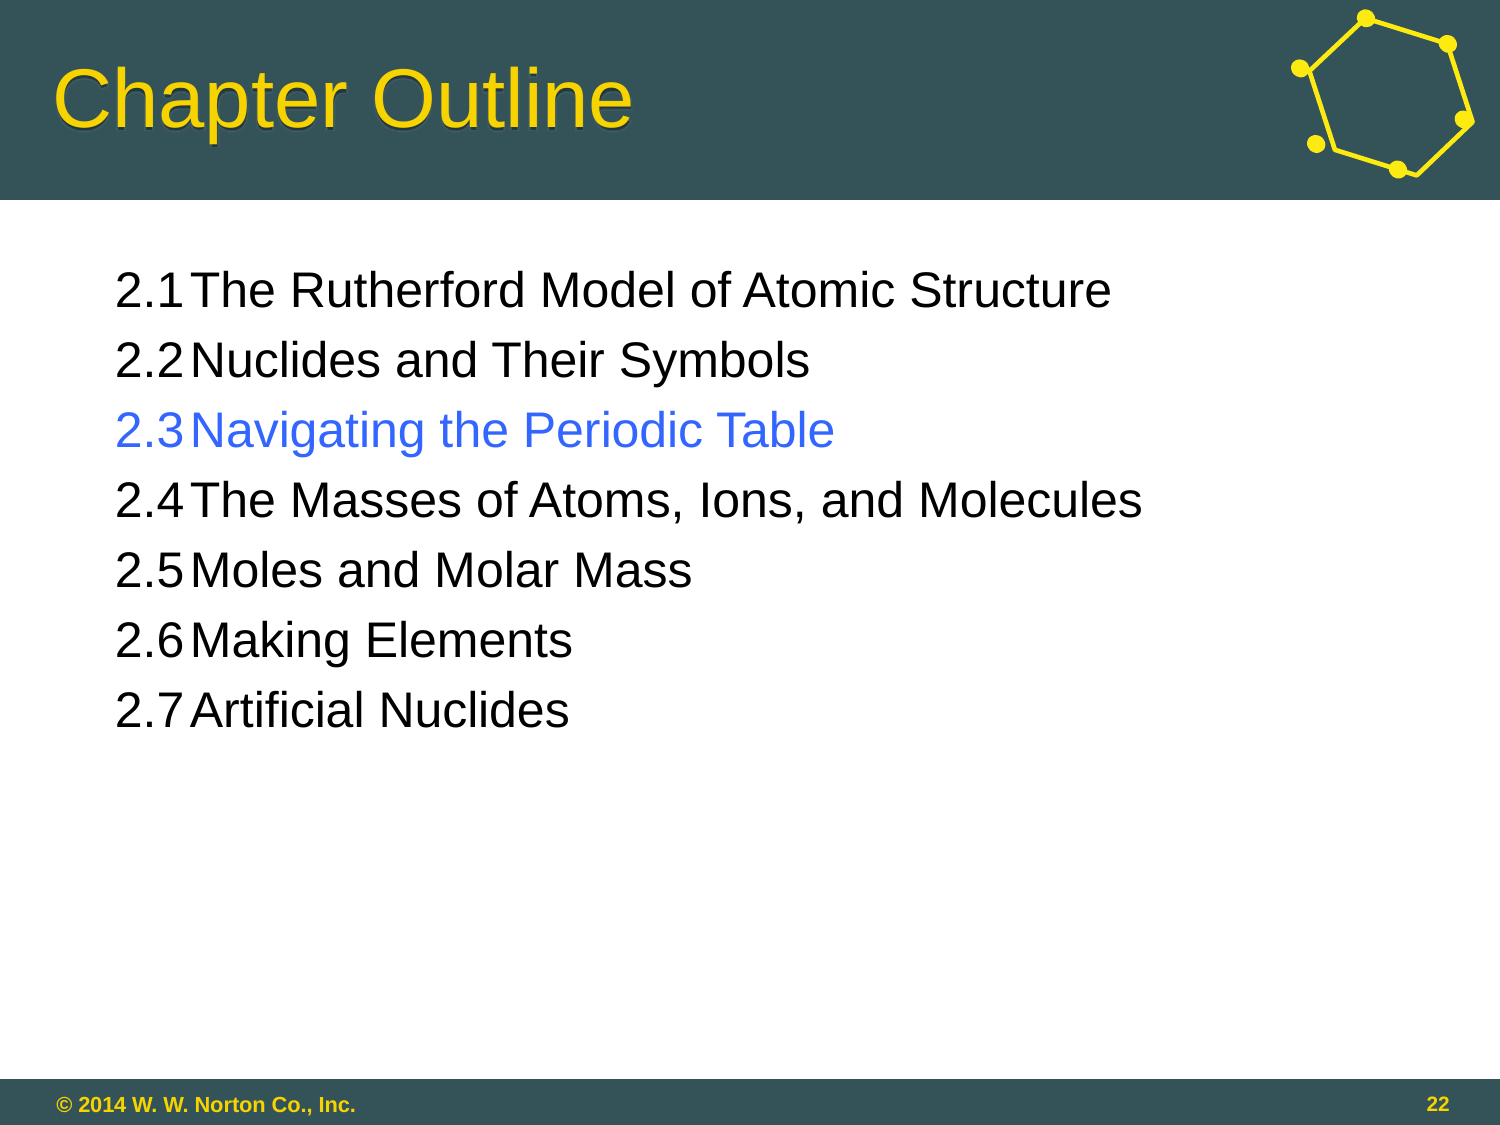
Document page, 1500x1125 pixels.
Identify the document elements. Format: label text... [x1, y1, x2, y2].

slide_number <number> [1411, 1086, 1468, 1119]
title Chapter Outline [37, 0, 1313, 189]
list 2.1 The Rutherford Model of Atomic Structure 2.2 Nuclides and Their Symbols 2.3 Navigating the Periodic Table 2.4 The Masses of Atoms, Ions, and Molecules 2.5 Moles and Molar Mass 2.6 Making Elements 2.7 Artificial Nuclides [99, 249, 1375, 963]
